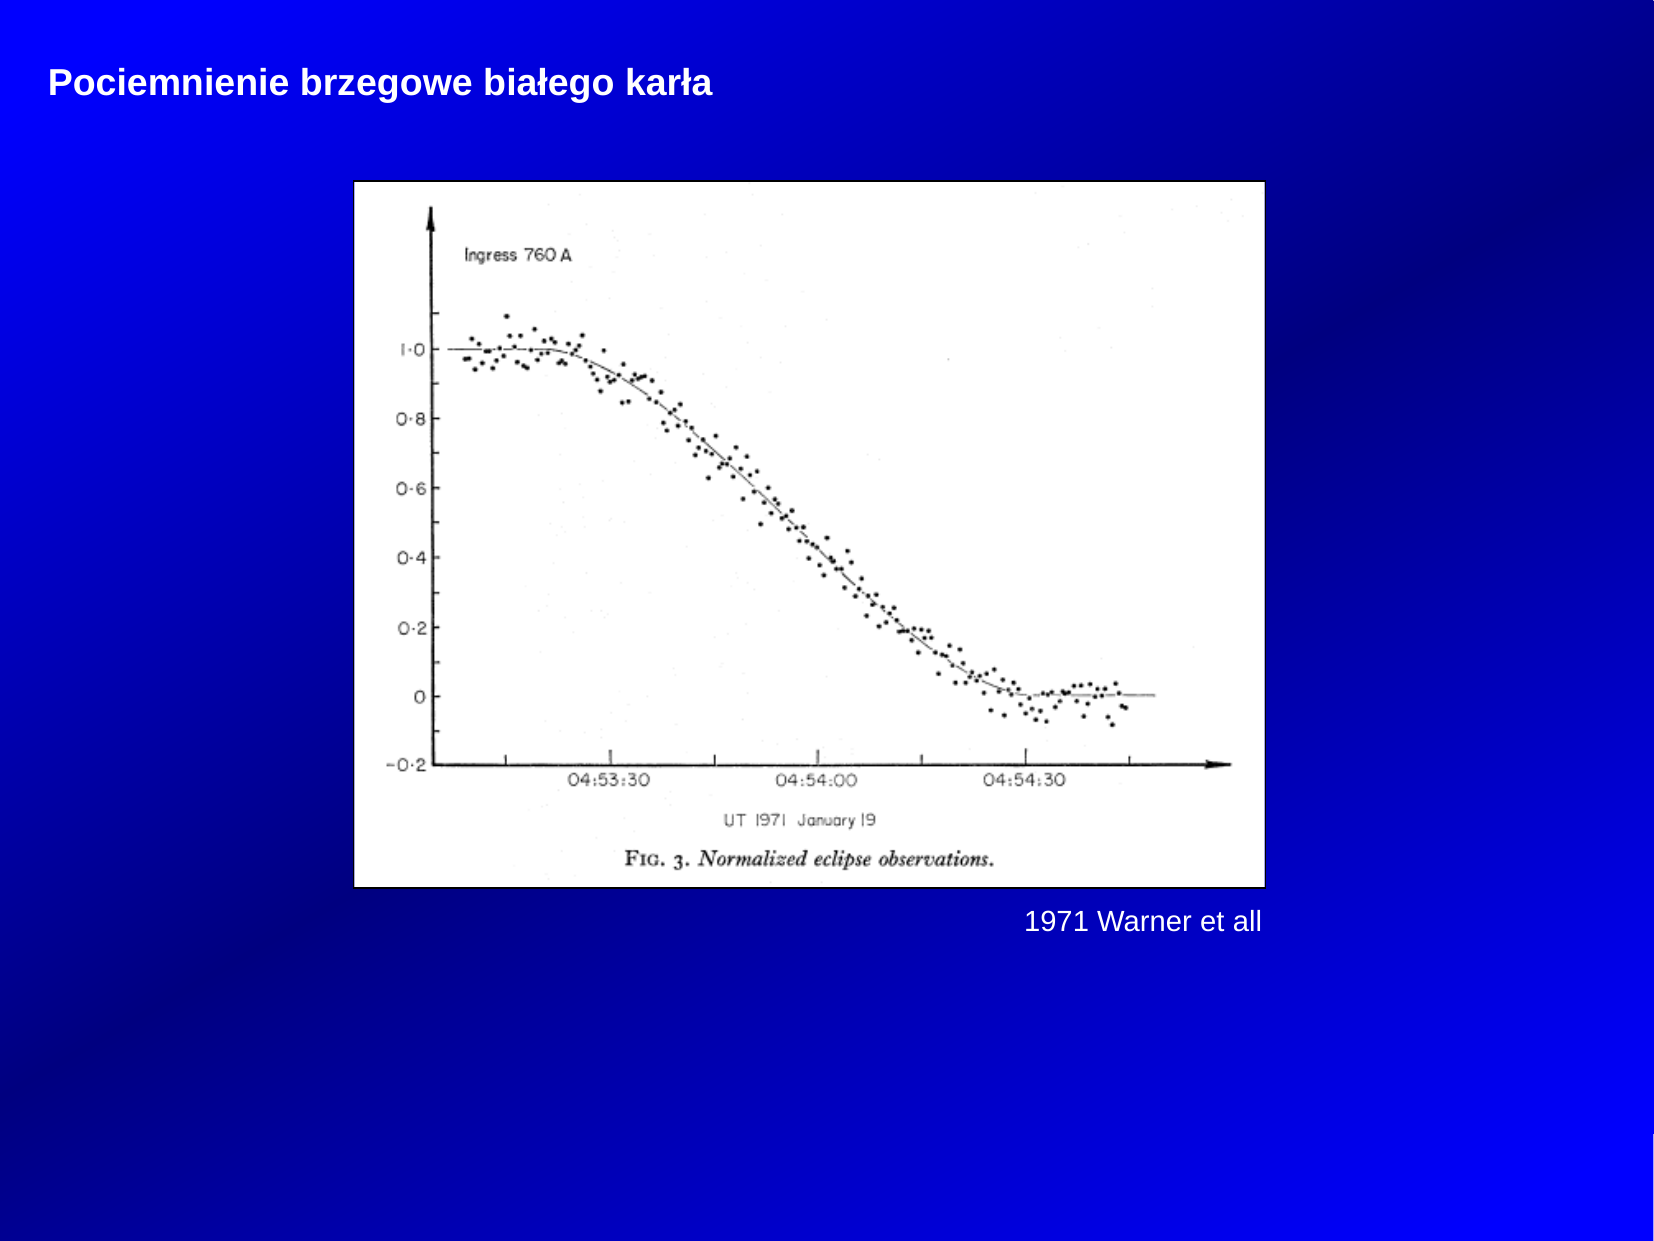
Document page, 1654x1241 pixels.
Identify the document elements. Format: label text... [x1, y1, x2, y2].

text_box Pociemnienie brzegowe białego karła [20, 50, 728, 111]
text_box 1971 Warner et all [999, 894, 1280, 945]
picture [354, 182, 1265, 888]
